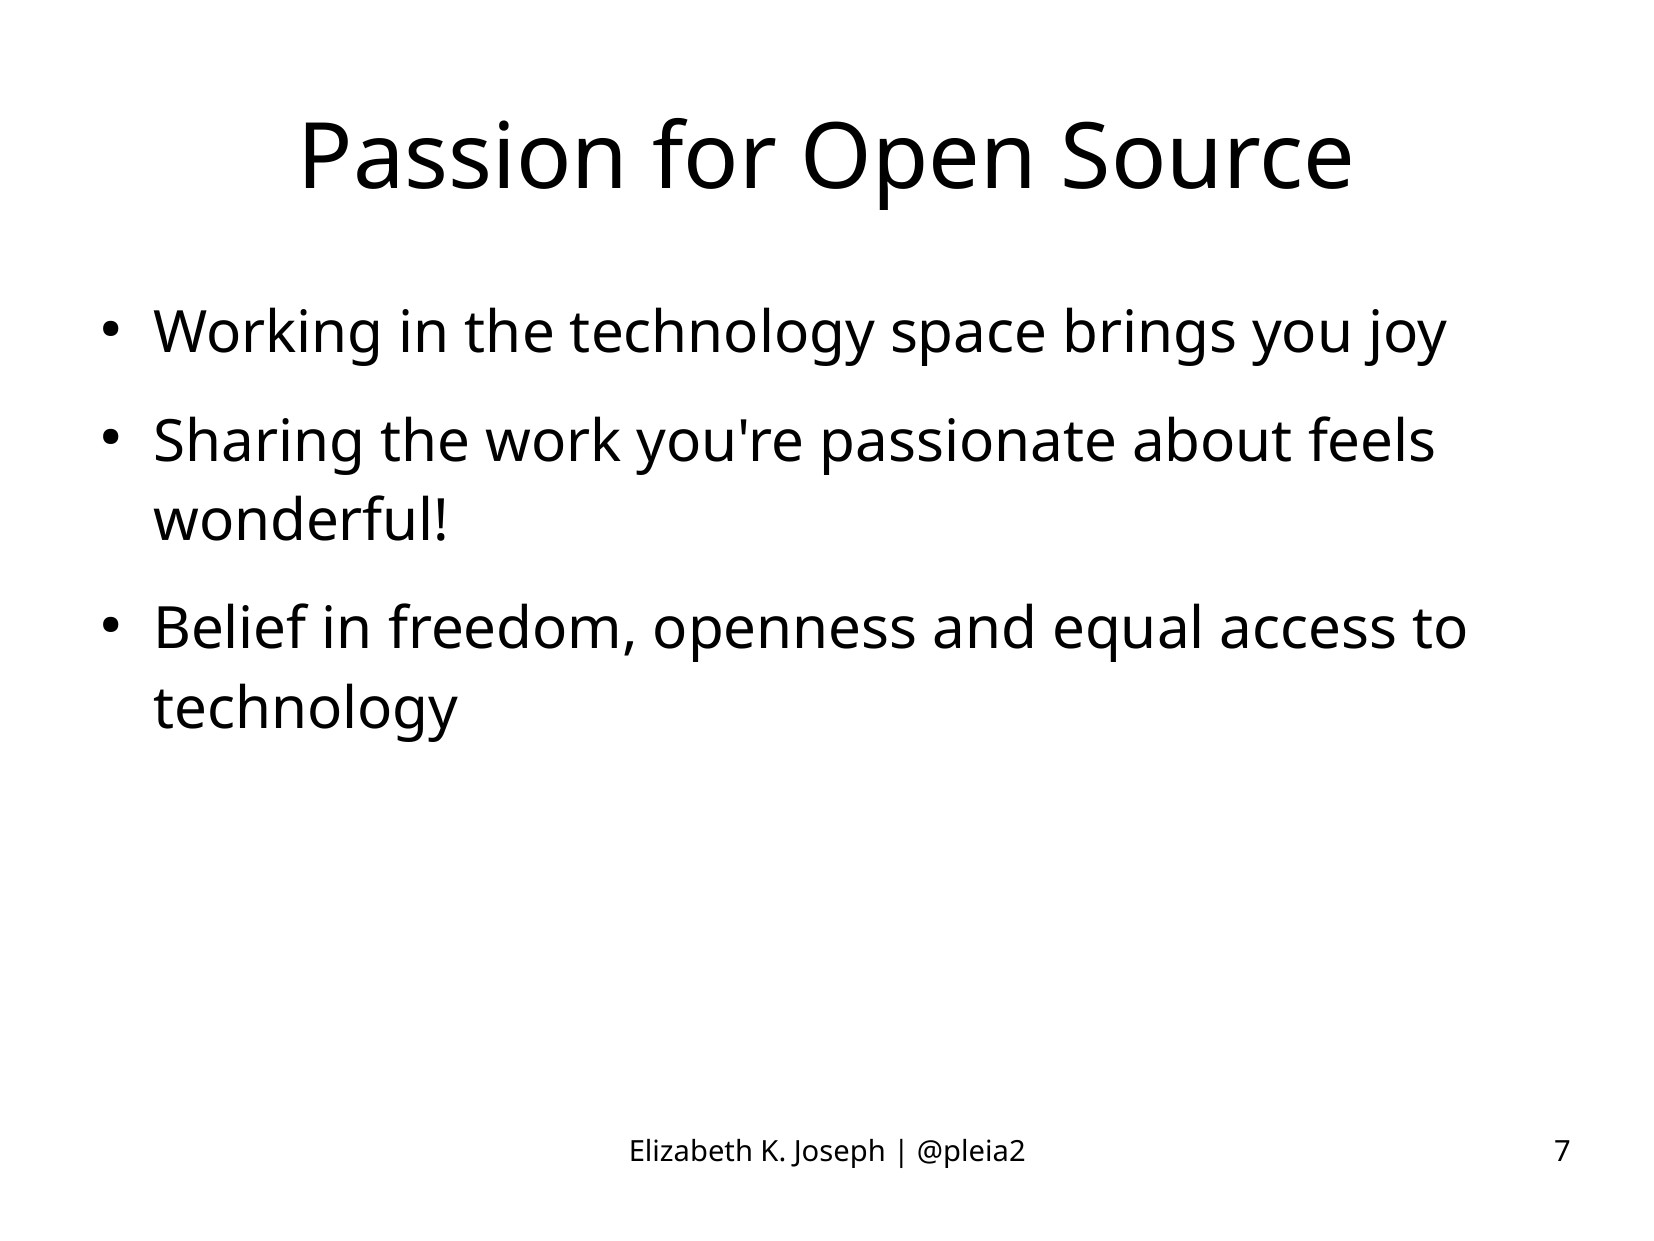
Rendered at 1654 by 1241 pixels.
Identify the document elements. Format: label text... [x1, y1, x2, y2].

list Working in the technology space brings you joy Sharing the work you're passionate about feels wonderful! Belief in freedom, openness and equal access to technology [82, 290, 1571, 1010]
title Passion for Open Source [82, 49, 1571, 257]
